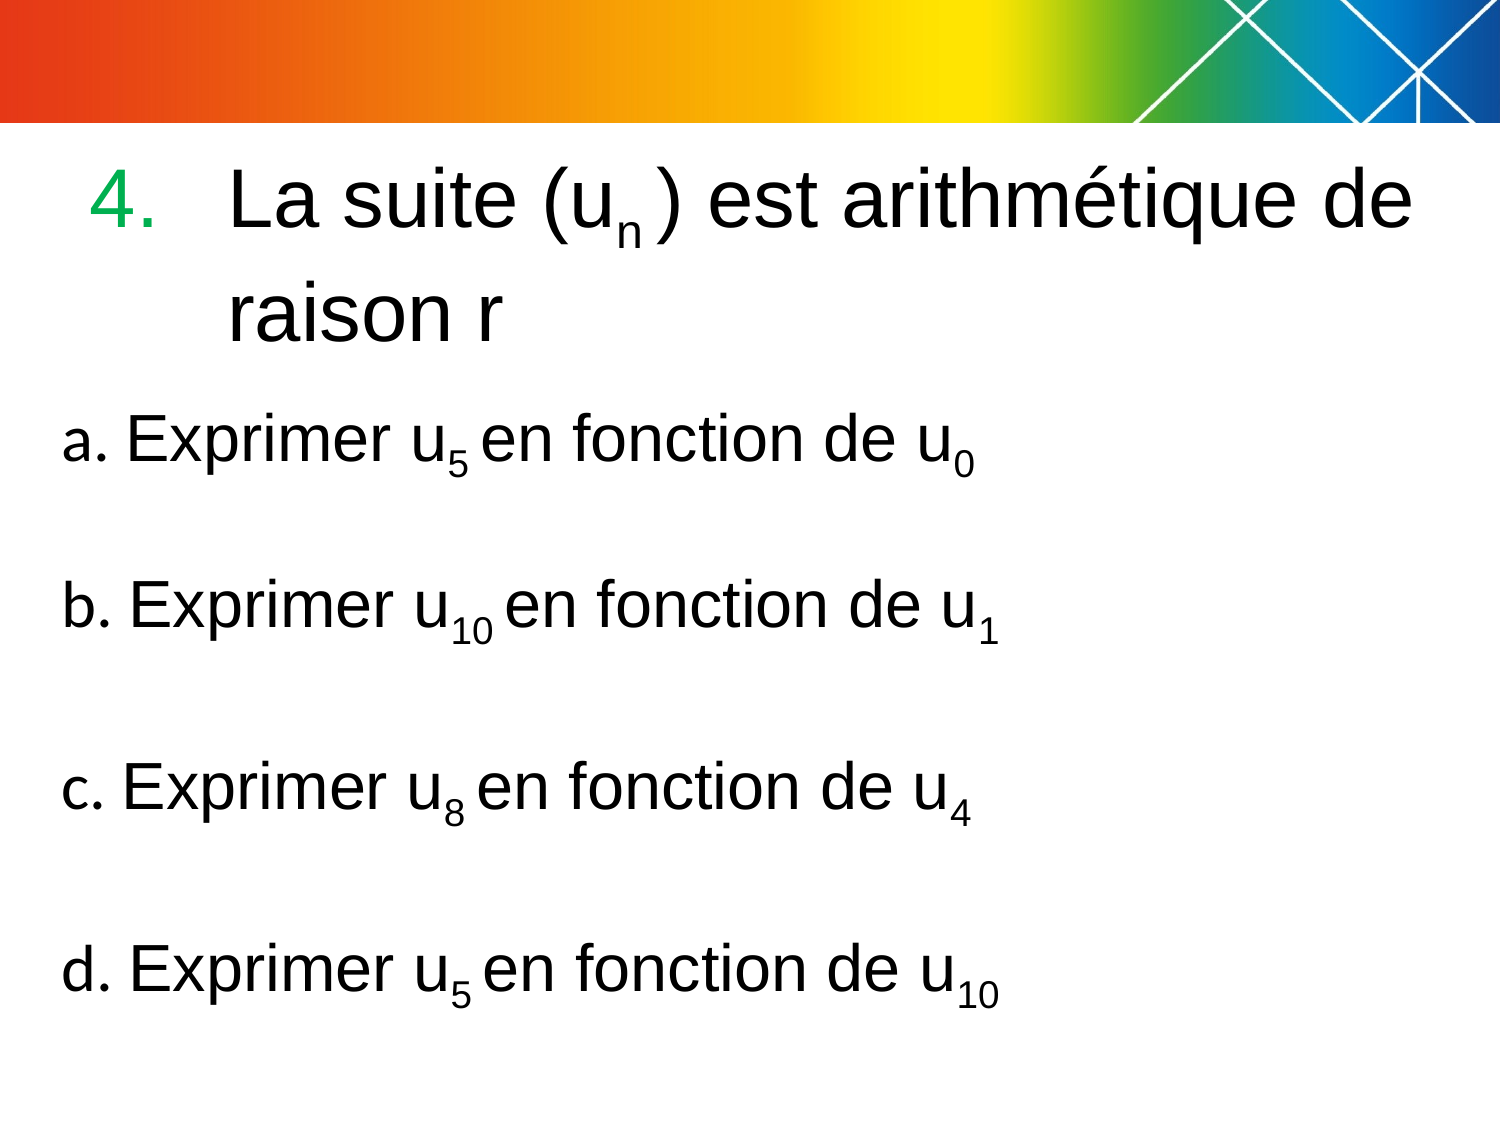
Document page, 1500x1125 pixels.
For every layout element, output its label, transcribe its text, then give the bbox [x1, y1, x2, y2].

picture [0, 0, 1359, 123]
picture [1340, 0, 1500, 123]
text_box La suite (un ) est arithmétique de raison r [75, 164, 1500, 339]
text_box a. Exprimer u5 en fonction de u0 b. Exprimer u10 en fonction de u1 c. Exprimer u8 en fonction de u4 d. Exprimer u5 en fonction de u10 [46, 386, 1295, 1115]
